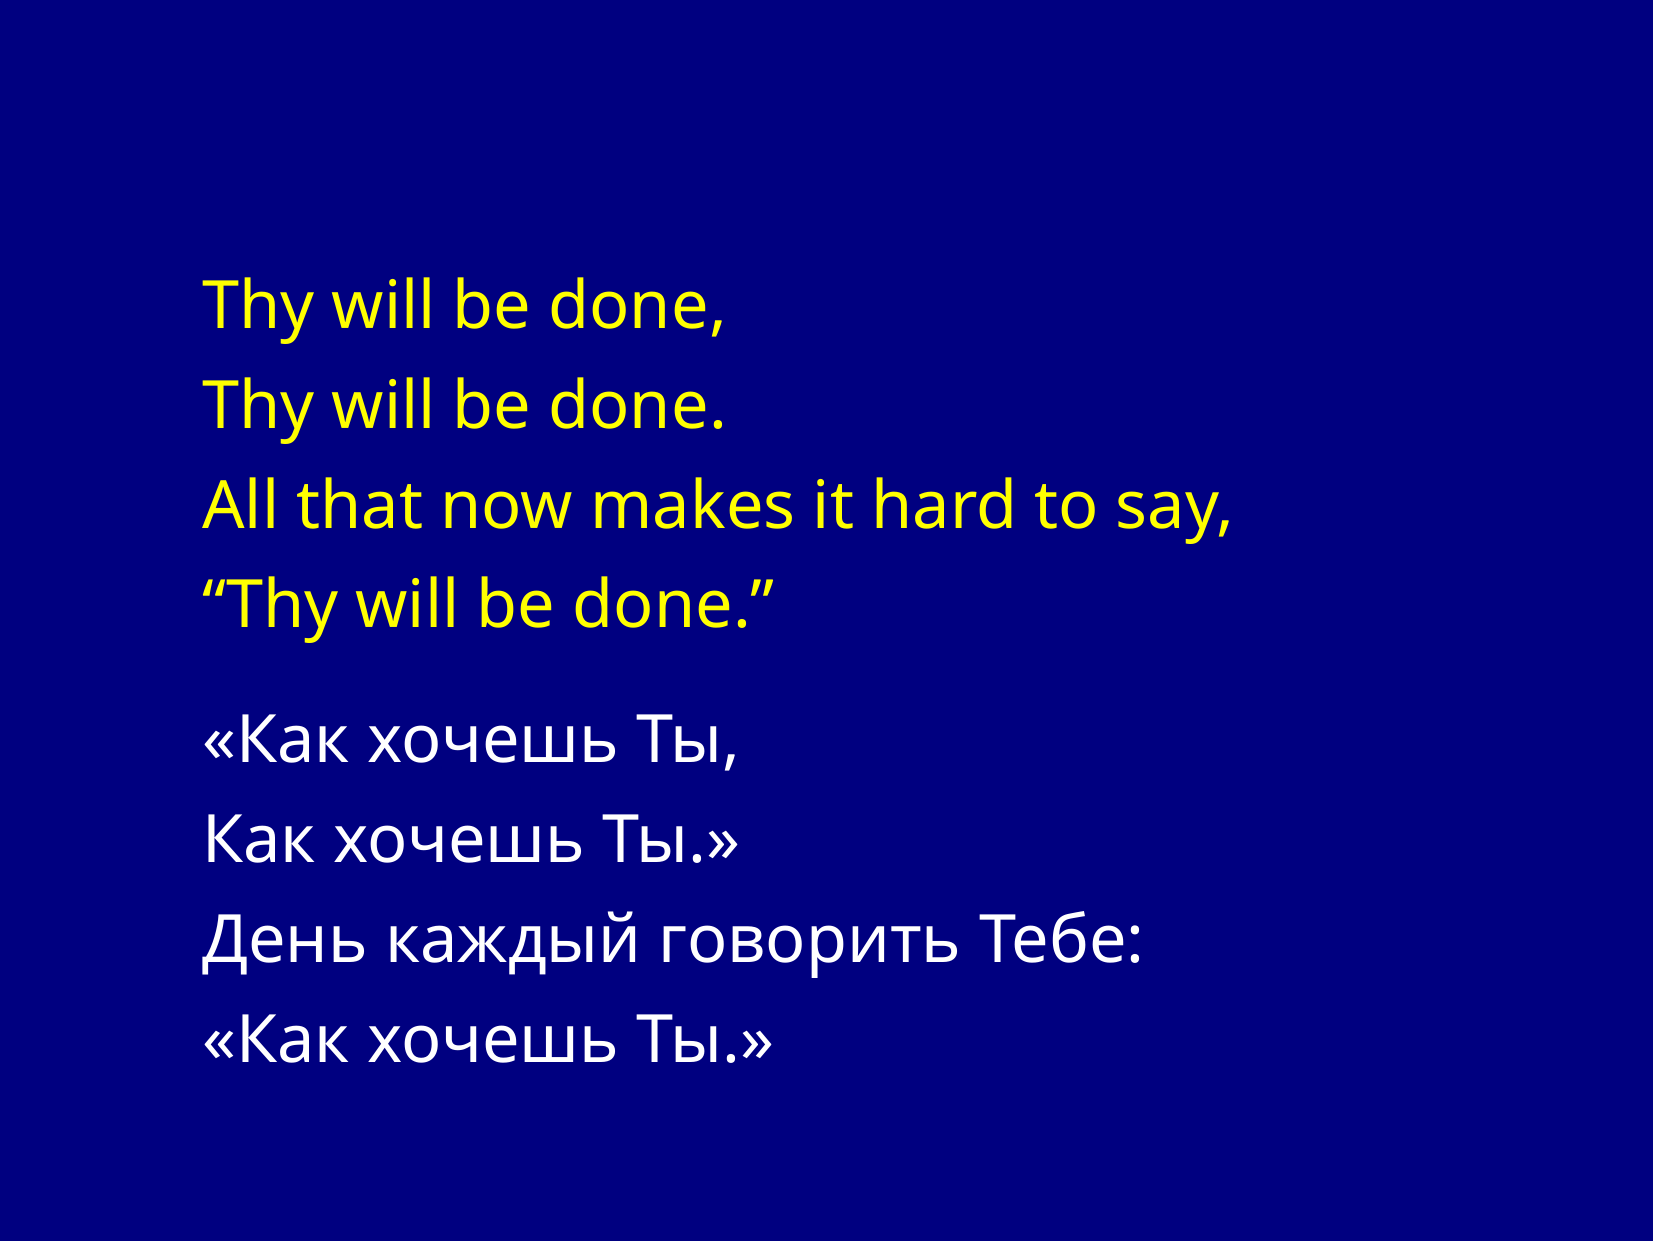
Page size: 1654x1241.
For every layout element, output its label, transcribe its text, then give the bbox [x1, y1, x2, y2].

text_box «Как хочешь Ты, Как хочешь Ты.» День каждый говорить Тебе: «Как хочешь Ты.» [75, 675, 1576, 1163]
text_box Thy will be done, Thy will be done. All that now makes it hard to say, “Thy will be done.” [75, 150, 1576, 638]
